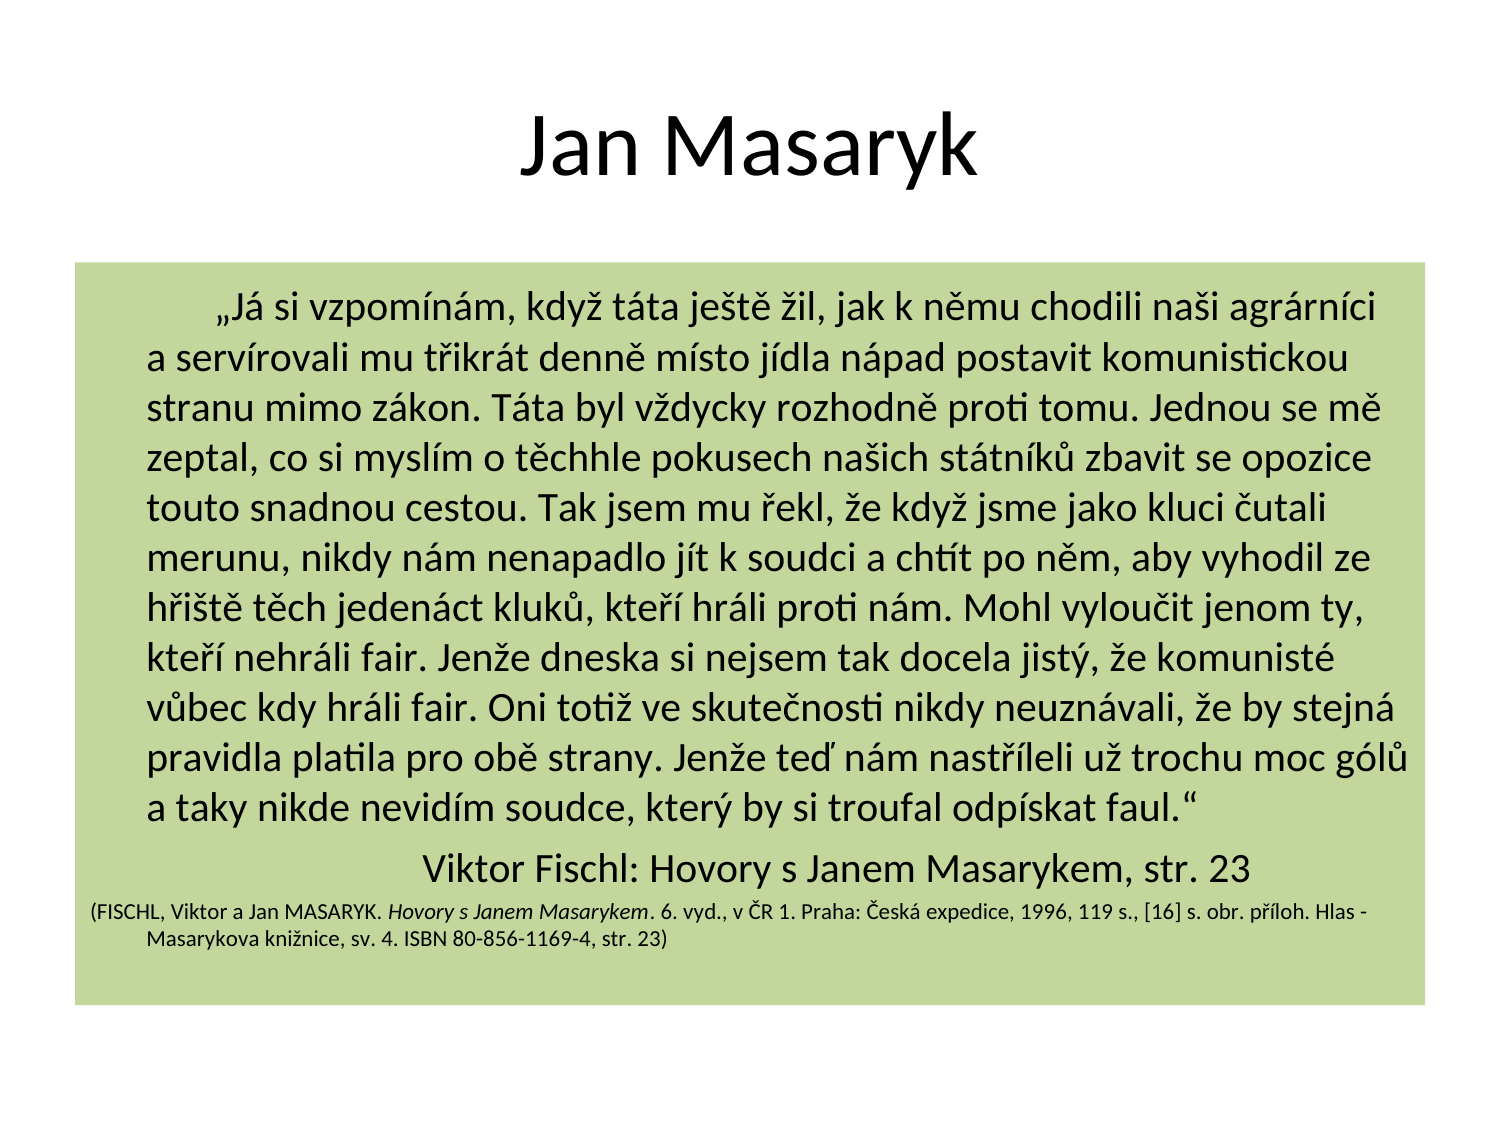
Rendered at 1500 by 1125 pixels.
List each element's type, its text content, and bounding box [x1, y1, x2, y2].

title Jan Masaryk [75, 45, 1426, 233]
list „Já si vzpomínám, když táta ještě žil, jak k němu chodili naši agrárníci a servírovali mu třikrát denně místo jídla nápad postavit komunistickou stranu mimo zákon. Táta byl vždycky rozhodně proti tomu. Jednou se mě zeptal, co si myslím o těchhle pokusech našich státníků zbavit se opozice touto snadnou cestou. Tak jsem mu řekl, že když jsme jako kluci čutali merunu, nikdy nám nenapadlo jít k soudci a chtít po něm, aby vyhodil ze hřiště těch jedenáct kluků, kteří hráli proti nám. Mohl vyloučit jenom ty, kteří nehráli fair. Jenže dneska si nejsem tak docela jistý, že komunisté vůbec kdy hráli fair. Oni totiž ve skutečnosti nikdy neuznávali, že by stejná pravidla platila pro obě strany. Jenže teď nám nastříleli už trochu moc gólů a taky nikde nevidím soudce, který by si troufal odpískat faul.“ Viktor Fischl: Hovory s Janem Masarykem, str. 23 (FISCHL, Viktor a Jan MASARYK. Hovory s Janem Masarykem. 6. vyd., v ČR 1. Praha: Česká expedice, 1996, 119 s., [16] s. obr. příloh. Hlas - Masarykova knižnice, sv. 4. ISBN 80-856-1169-4, str. 23) [75, 262, 1426, 1006]
